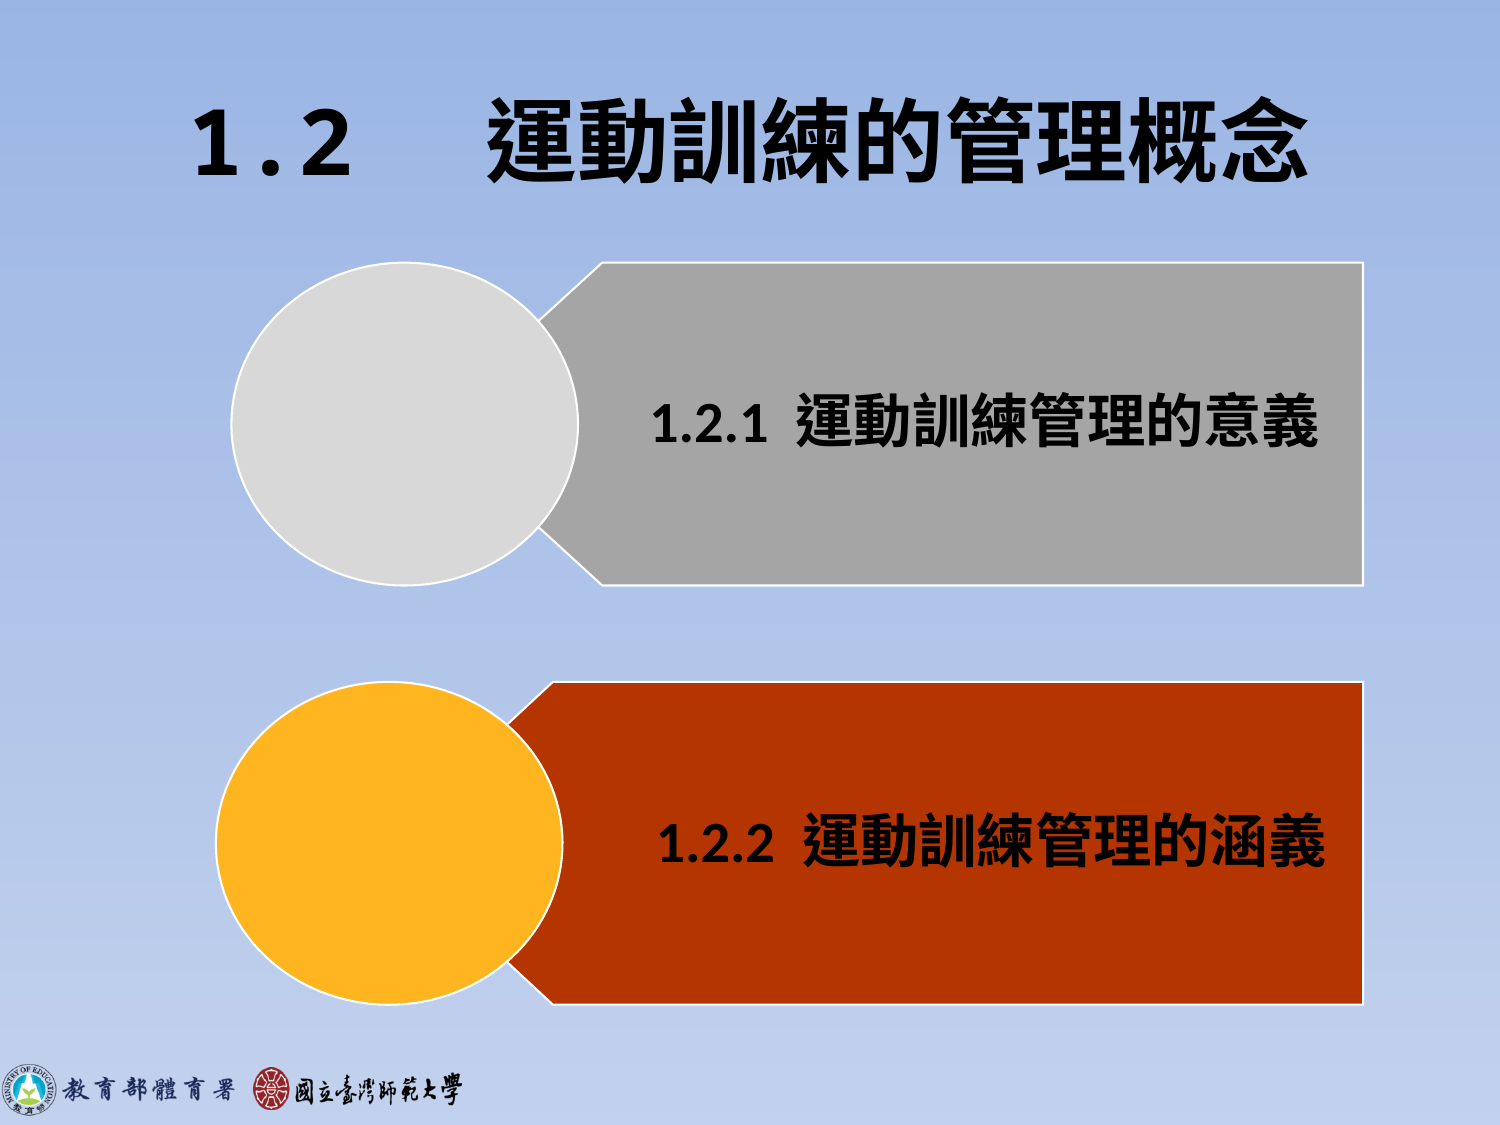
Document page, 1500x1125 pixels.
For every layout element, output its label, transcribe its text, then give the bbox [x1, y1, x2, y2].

title 1.2 運動訓練的管理概念 [75, 45, 1426, 233]
text_box 1.2.1 運動訓練管理的意義 [539, 262, 1363, 586]
text_box 1.2.2 運動訓練管理的涵義 [507, 681, 1364, 1005]
text_box [231, 262, 579, 586]
text_box [215, 681, 563, 1005]
